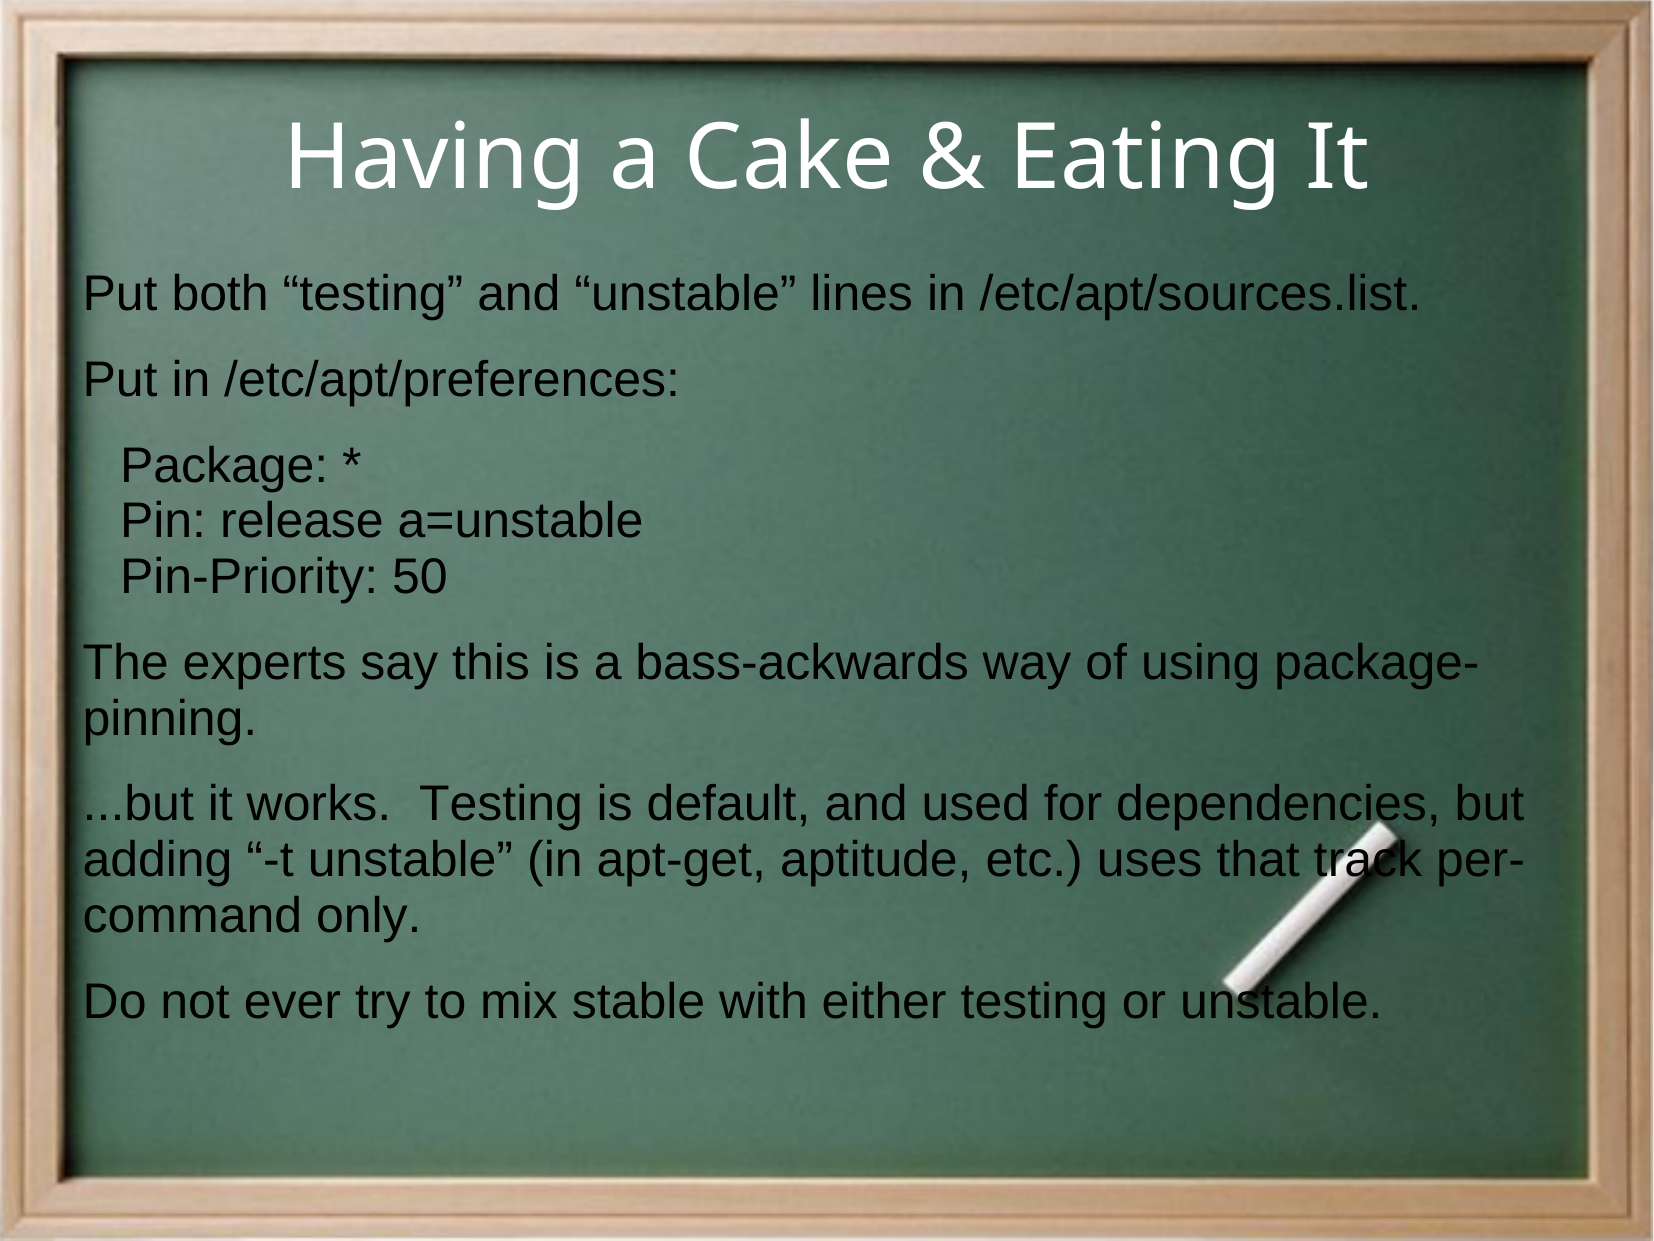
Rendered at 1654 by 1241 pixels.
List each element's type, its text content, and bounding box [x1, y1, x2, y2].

title Having a Cake & Eating It [82, 56, 1571, 250]
subtitle Put both “testing” and “unstable” lines in /etc/apt/sources.list. Put in /etc/apt/preferences: Package: * Pin: release a=unstable Pin-Priority: 50 The experts say this is a bass-ackwards way of using package-pinning. ...but it works. Testing is default, and used for dependencies, but adding “-t unstable” (in apt-get, aptitude, etc.) uses that track per-command only. Do not ever try to mix stable with either testing or unstable. [82, 265, 1571, 1134]
picture [0, 0, 1654, 1241]
